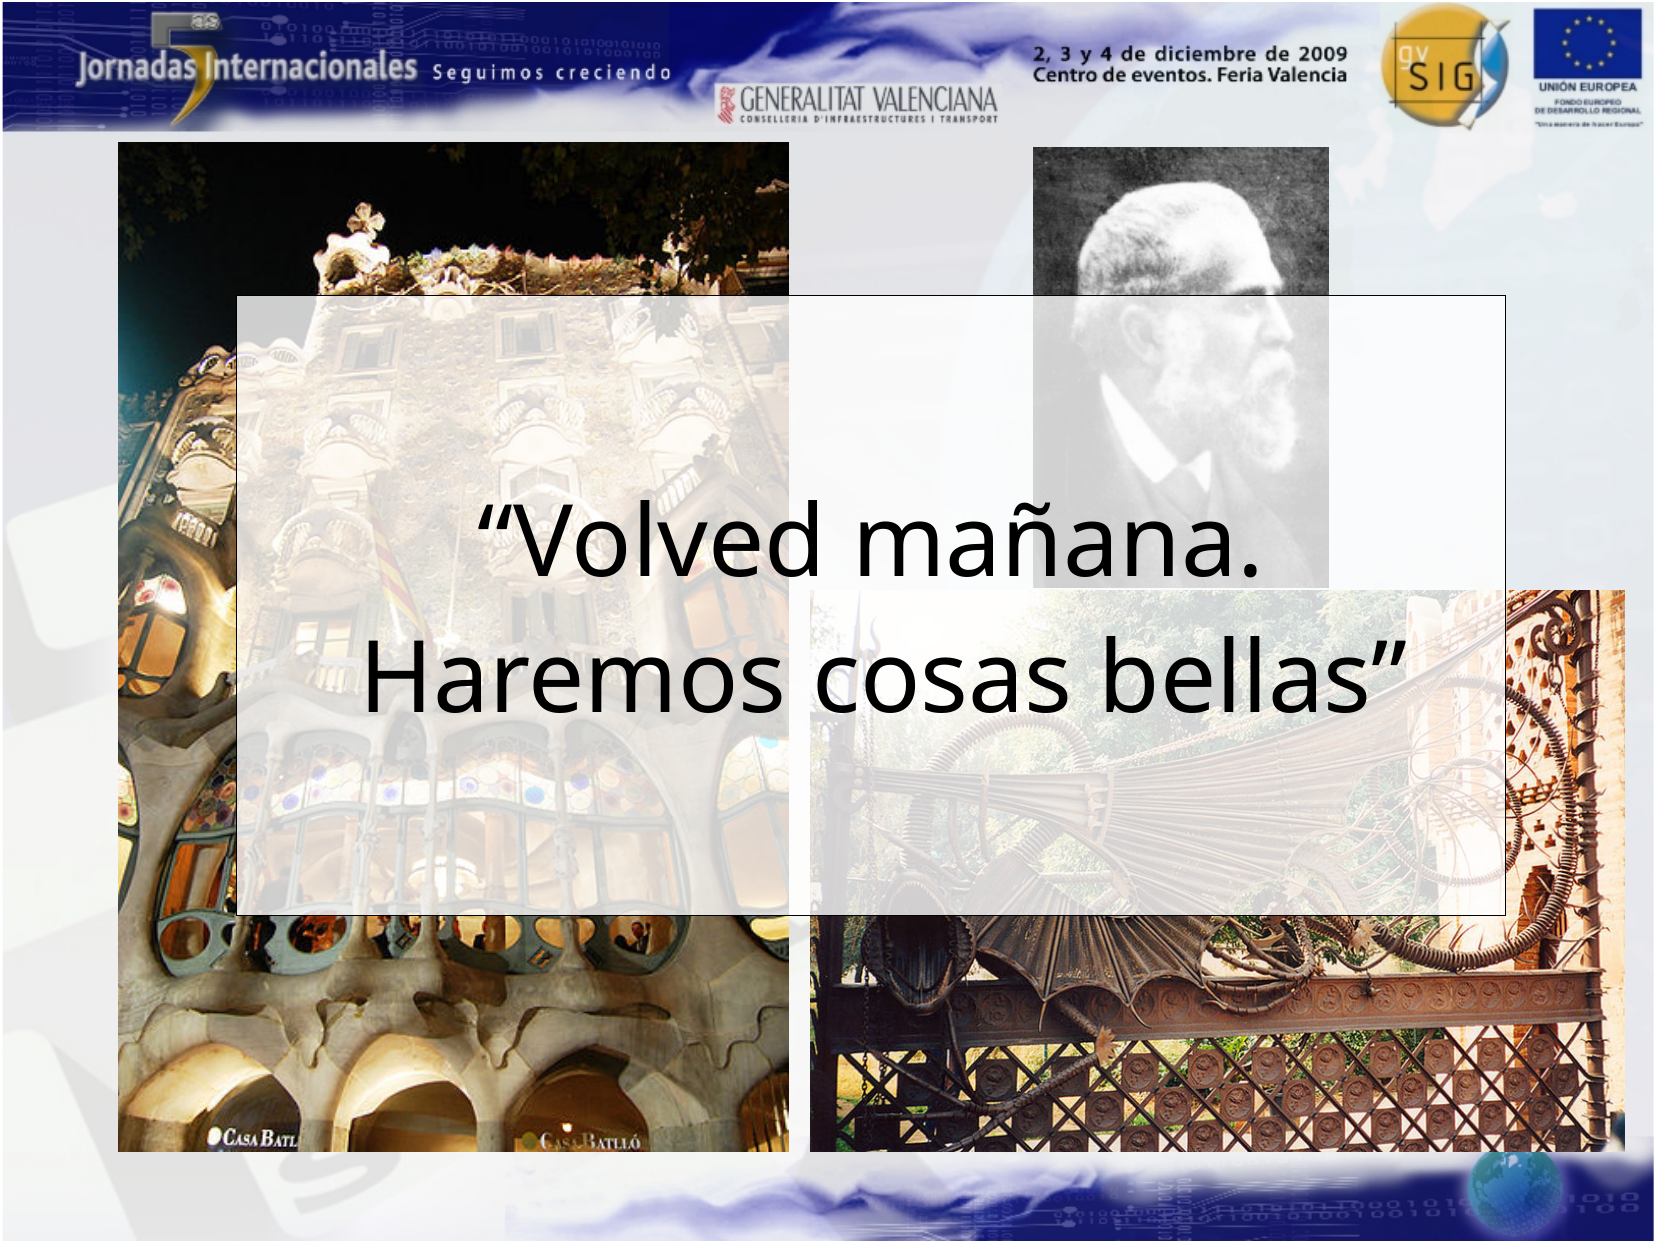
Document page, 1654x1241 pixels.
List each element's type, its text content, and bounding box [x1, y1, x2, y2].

picture [2, 2, 1654, 1241]
text_box “Volved mañana. Haremos cosas bellas” [236, 295, 1506, 916]
